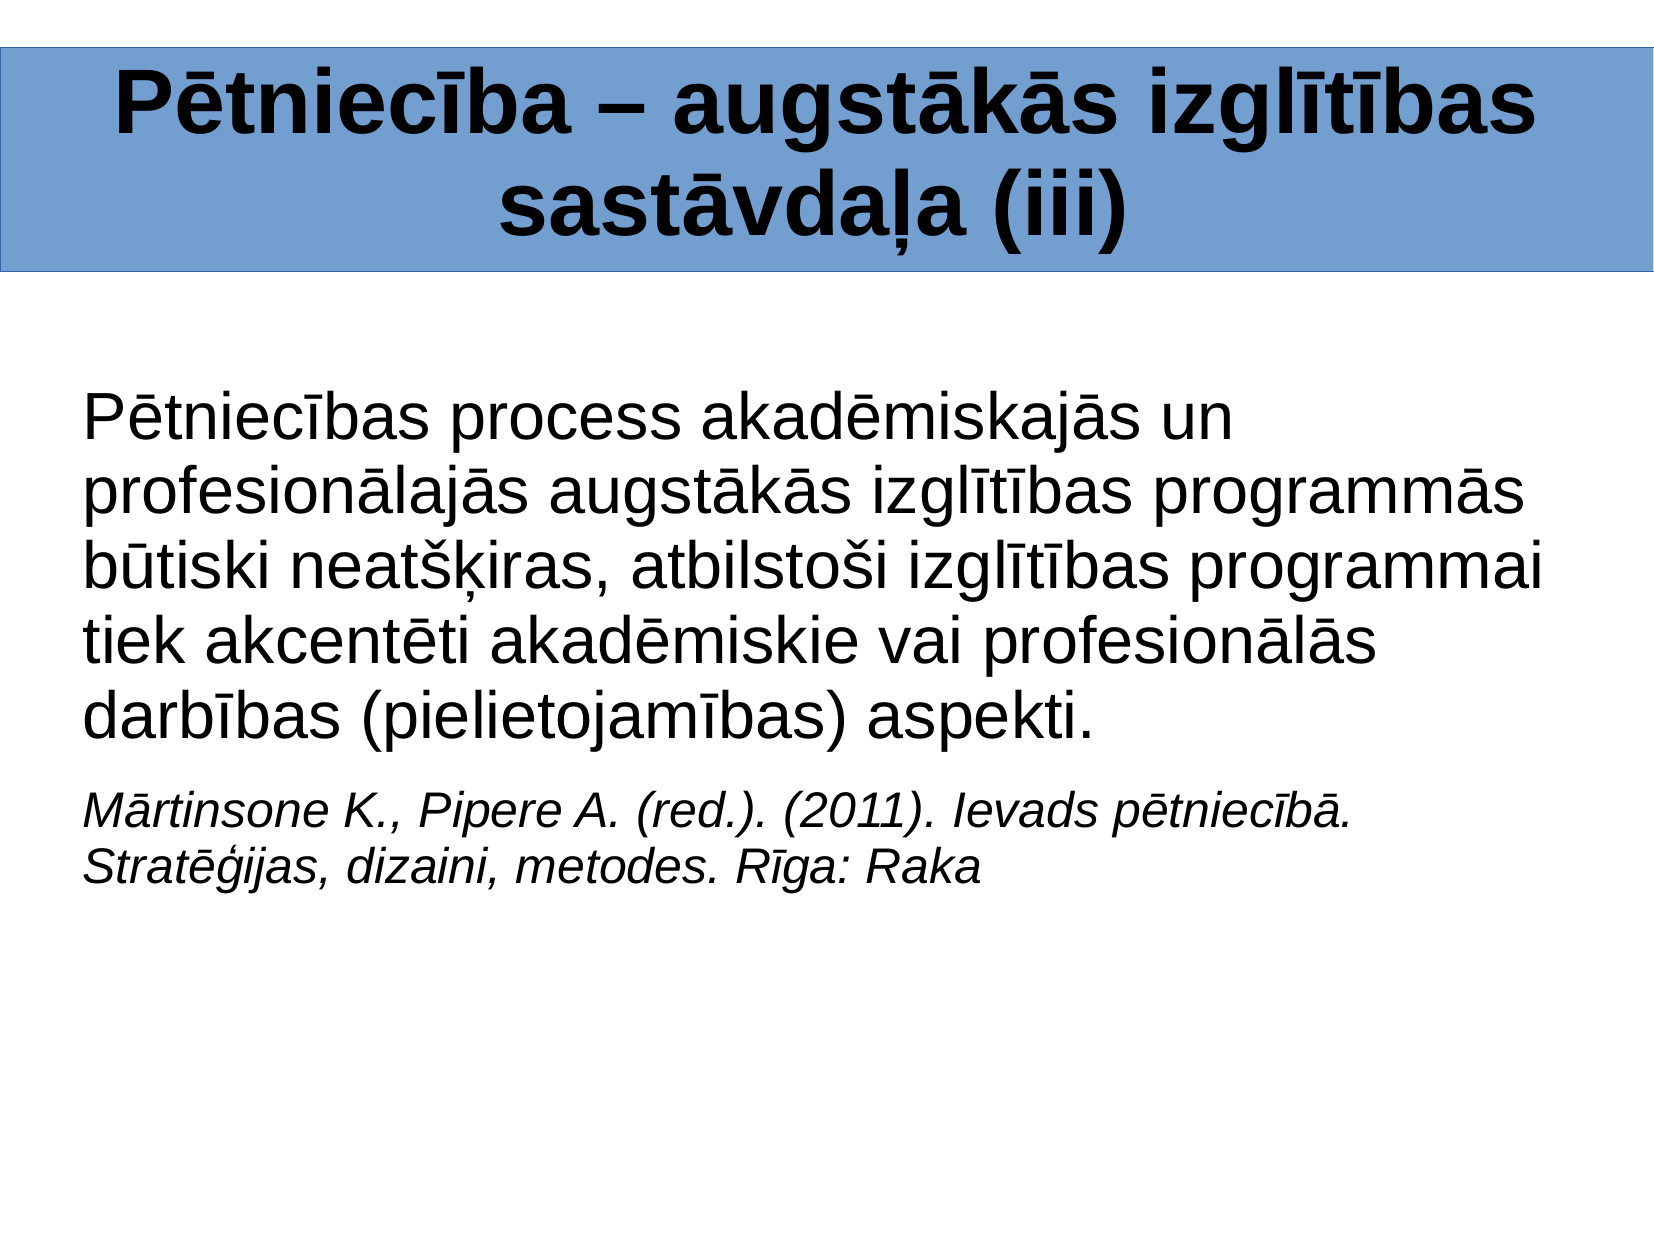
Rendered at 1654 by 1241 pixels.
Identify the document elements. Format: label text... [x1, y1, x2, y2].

list Pētniecības process akadēmiskajās un profesionālajās augstākās izglītības programmās būtiski neatšķiras, atbilstoši izglītības programmai tiek akcentēti akadēmiskie vai profesionālās darbības (pielietojamības) aspekti. Mārtinsone K., Pipere A. (red.). (2011). Ievads pētniecībā. Stratēģijas, dizaini, metodes. Rīga: Raka [82, 378, 1619, 1099]
text_box [0, 47, 1654, 272]
title Pētniecība – augstākās izglītības sastāvdaļa (iii) [82, 49, 1571, 257]
